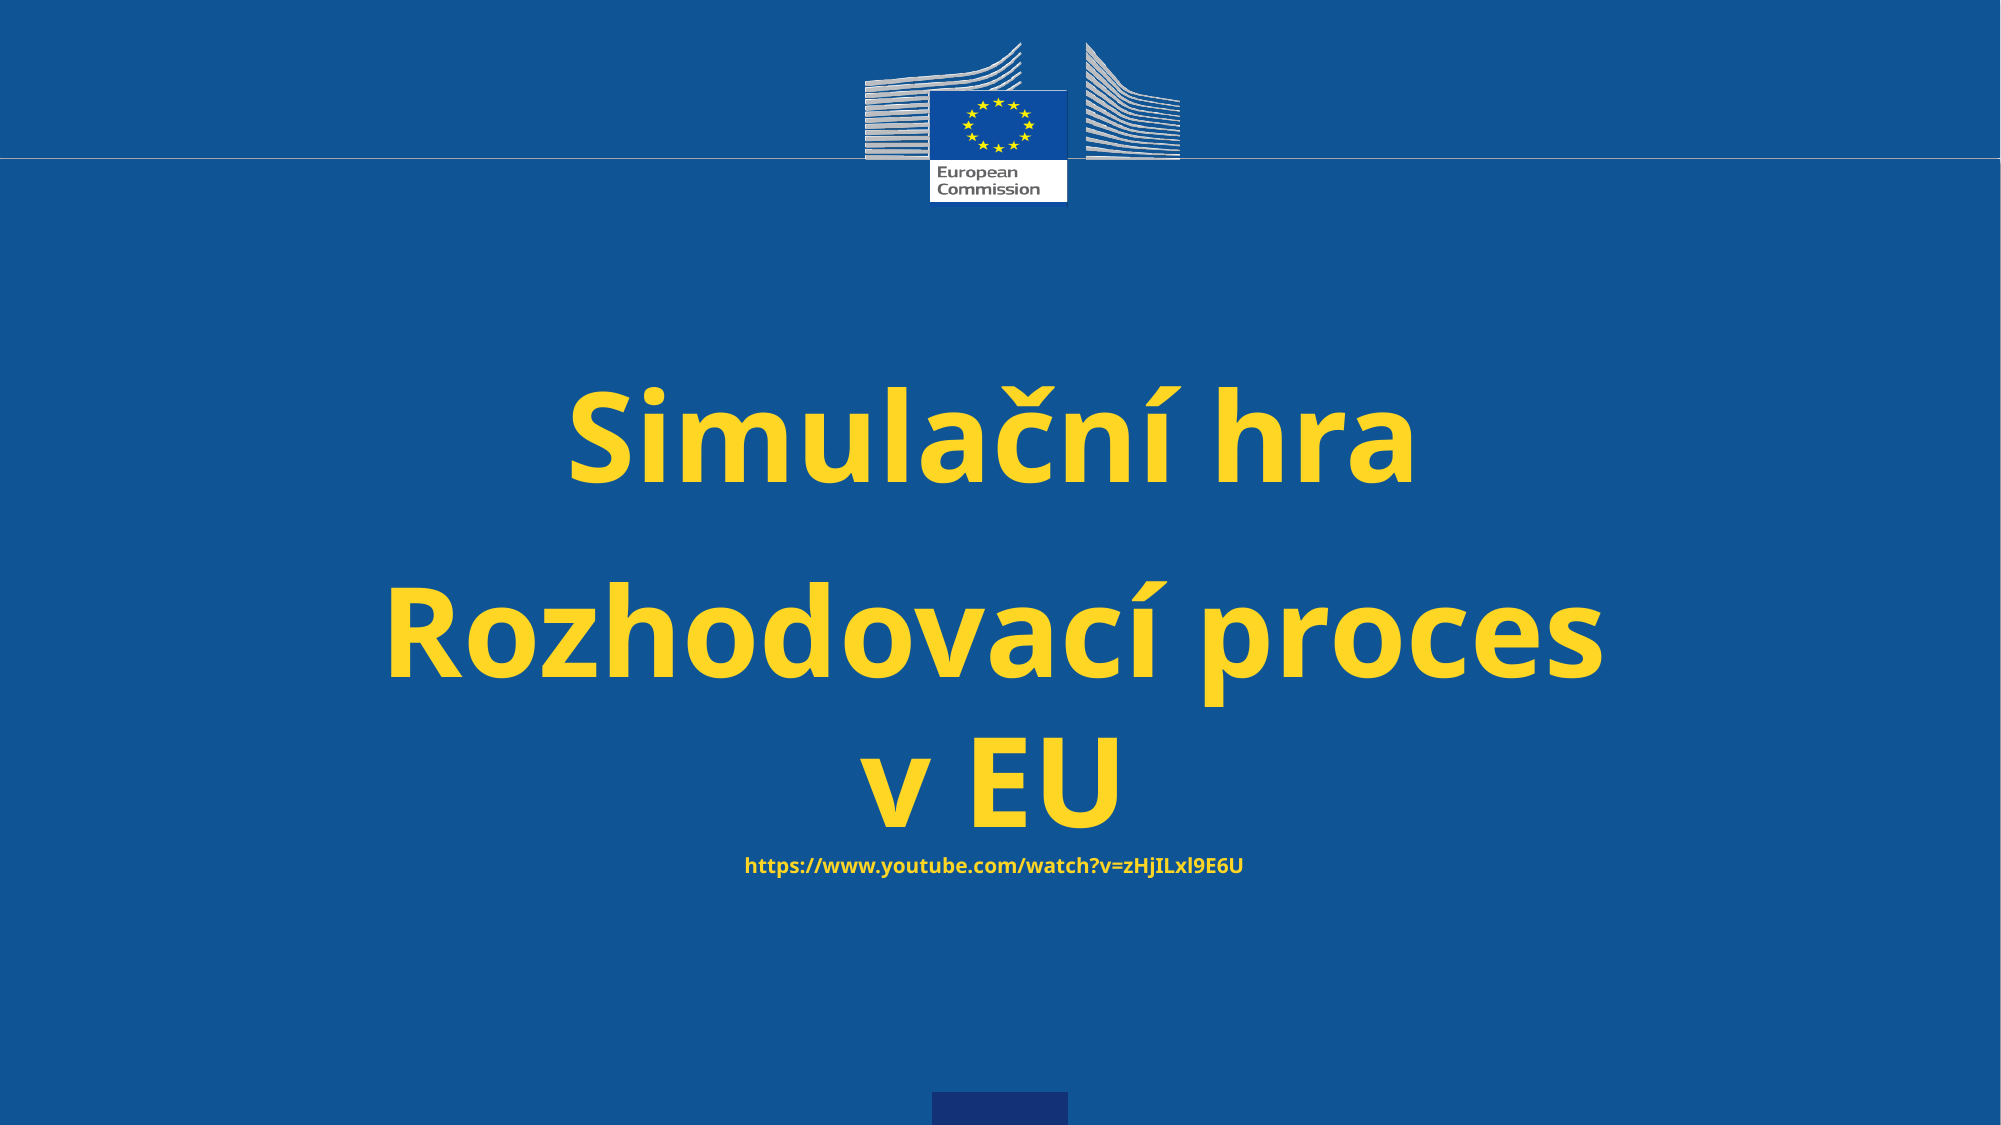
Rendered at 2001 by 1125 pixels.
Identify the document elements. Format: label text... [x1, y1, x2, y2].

text_box Simulační hra Rozhodovací proces v EU https://www.youtube.com/watch?v=zHjILxl9E6U [362, 349, 1626, 799]
